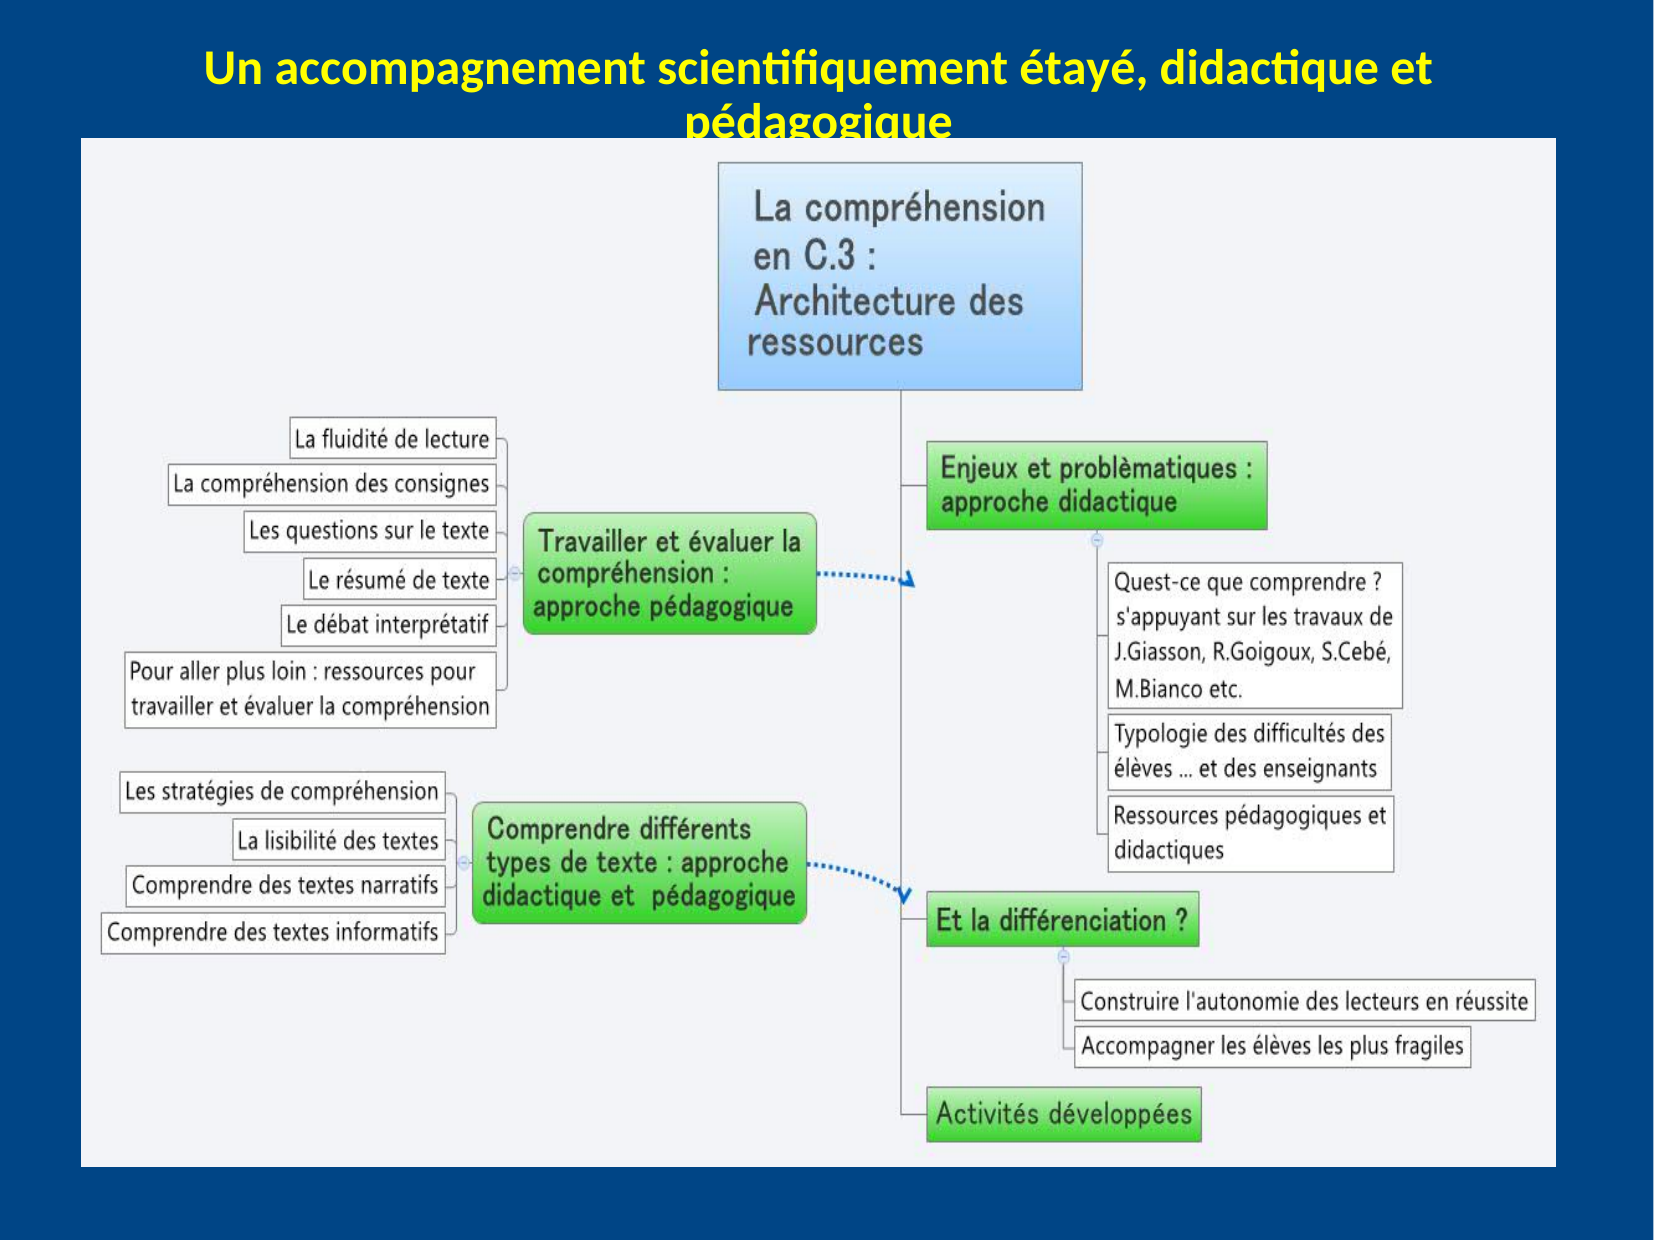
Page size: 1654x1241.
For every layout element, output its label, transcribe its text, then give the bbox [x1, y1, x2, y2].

text_box Un accompagnement scientifiquement étayé, didactique et pédagogique [117, 34, 1521, 138]
picture [81, 138, 1556, 1167]
